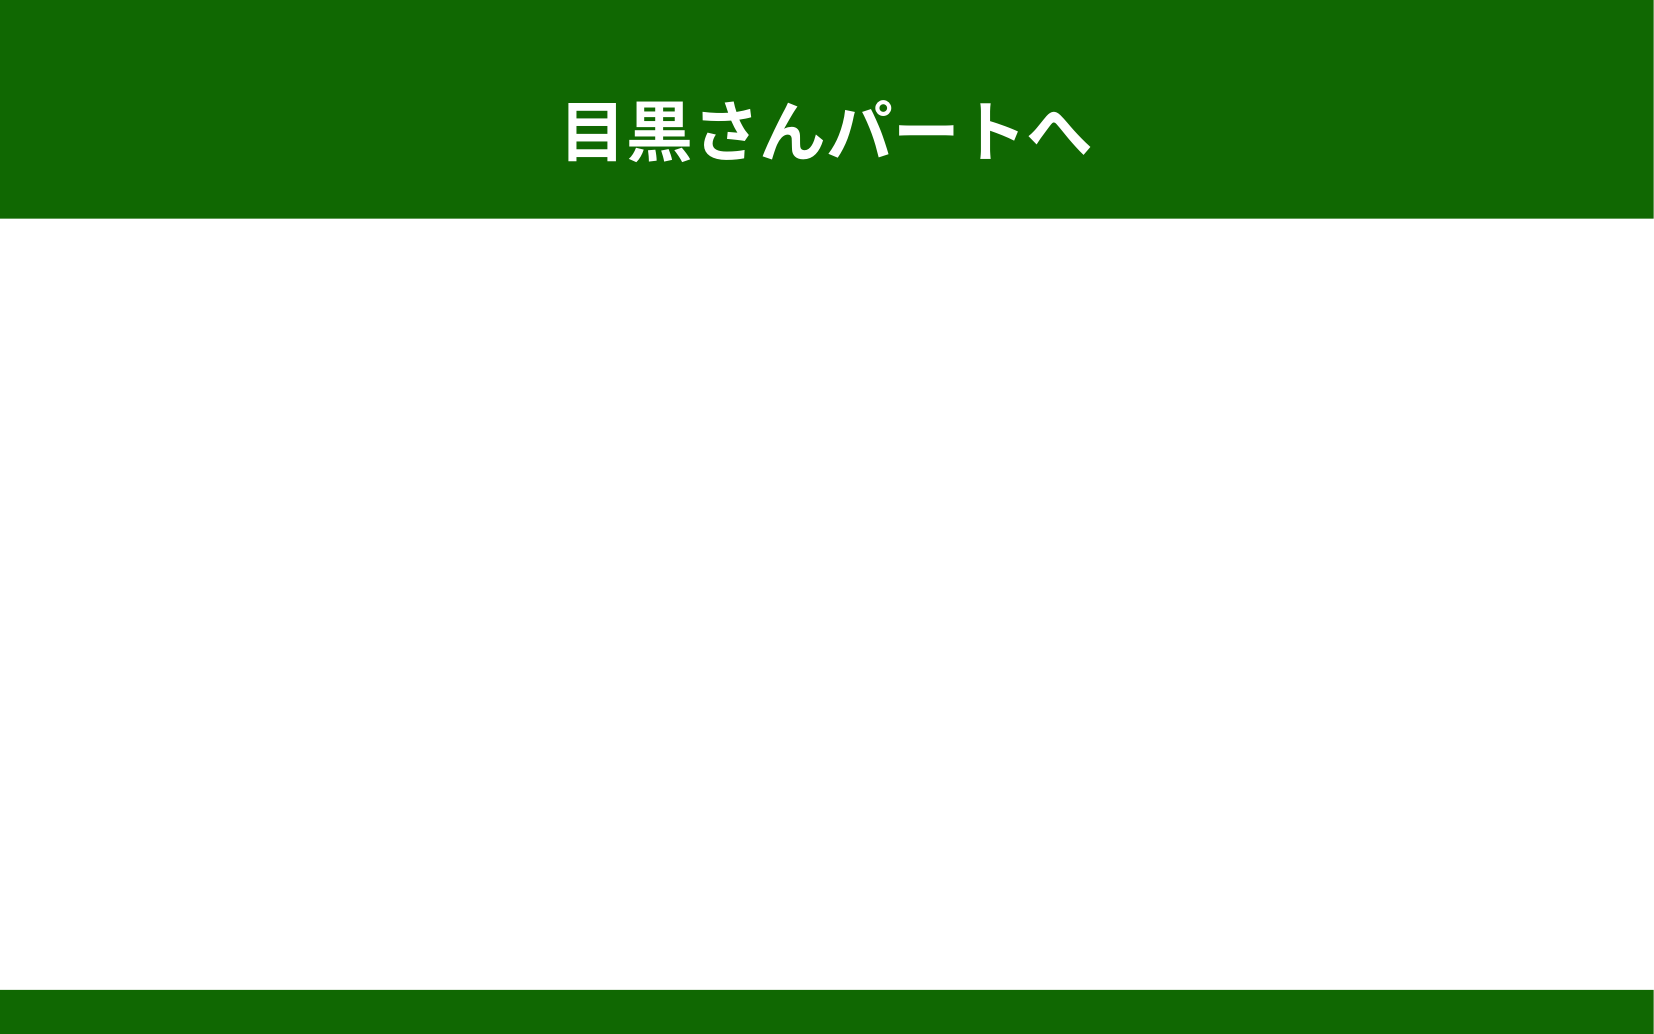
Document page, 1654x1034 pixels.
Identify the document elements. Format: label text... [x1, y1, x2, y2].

title 目黒さんパートへ [82, 41, 1571, 214]
